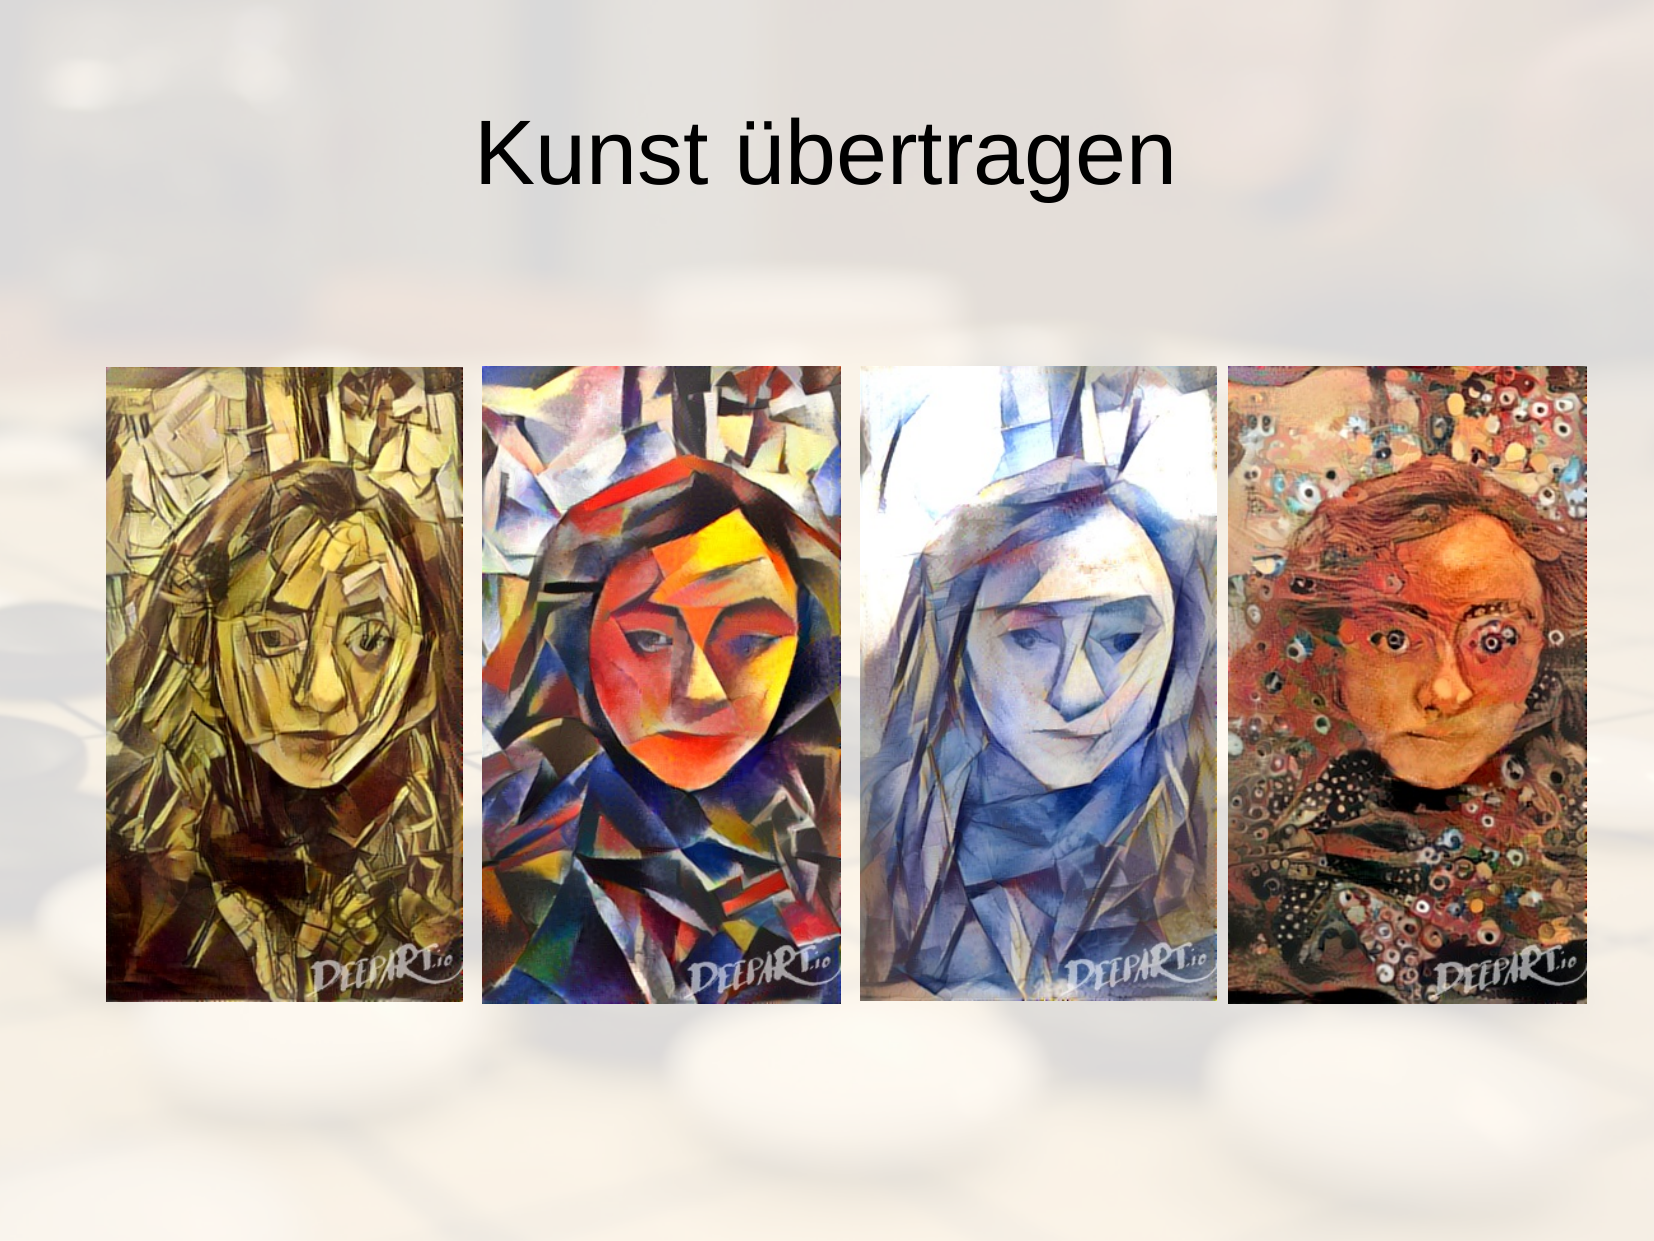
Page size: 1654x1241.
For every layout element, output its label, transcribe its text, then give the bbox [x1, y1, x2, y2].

picture [482, 366, 841, 1004]
picture [1228, 366, 1587, 1004]
picture [106, 367, 463, 1002]
title Kunst übertragen [82, 49, 1571, 257]
picture [860, 366, 1217, 1001]
